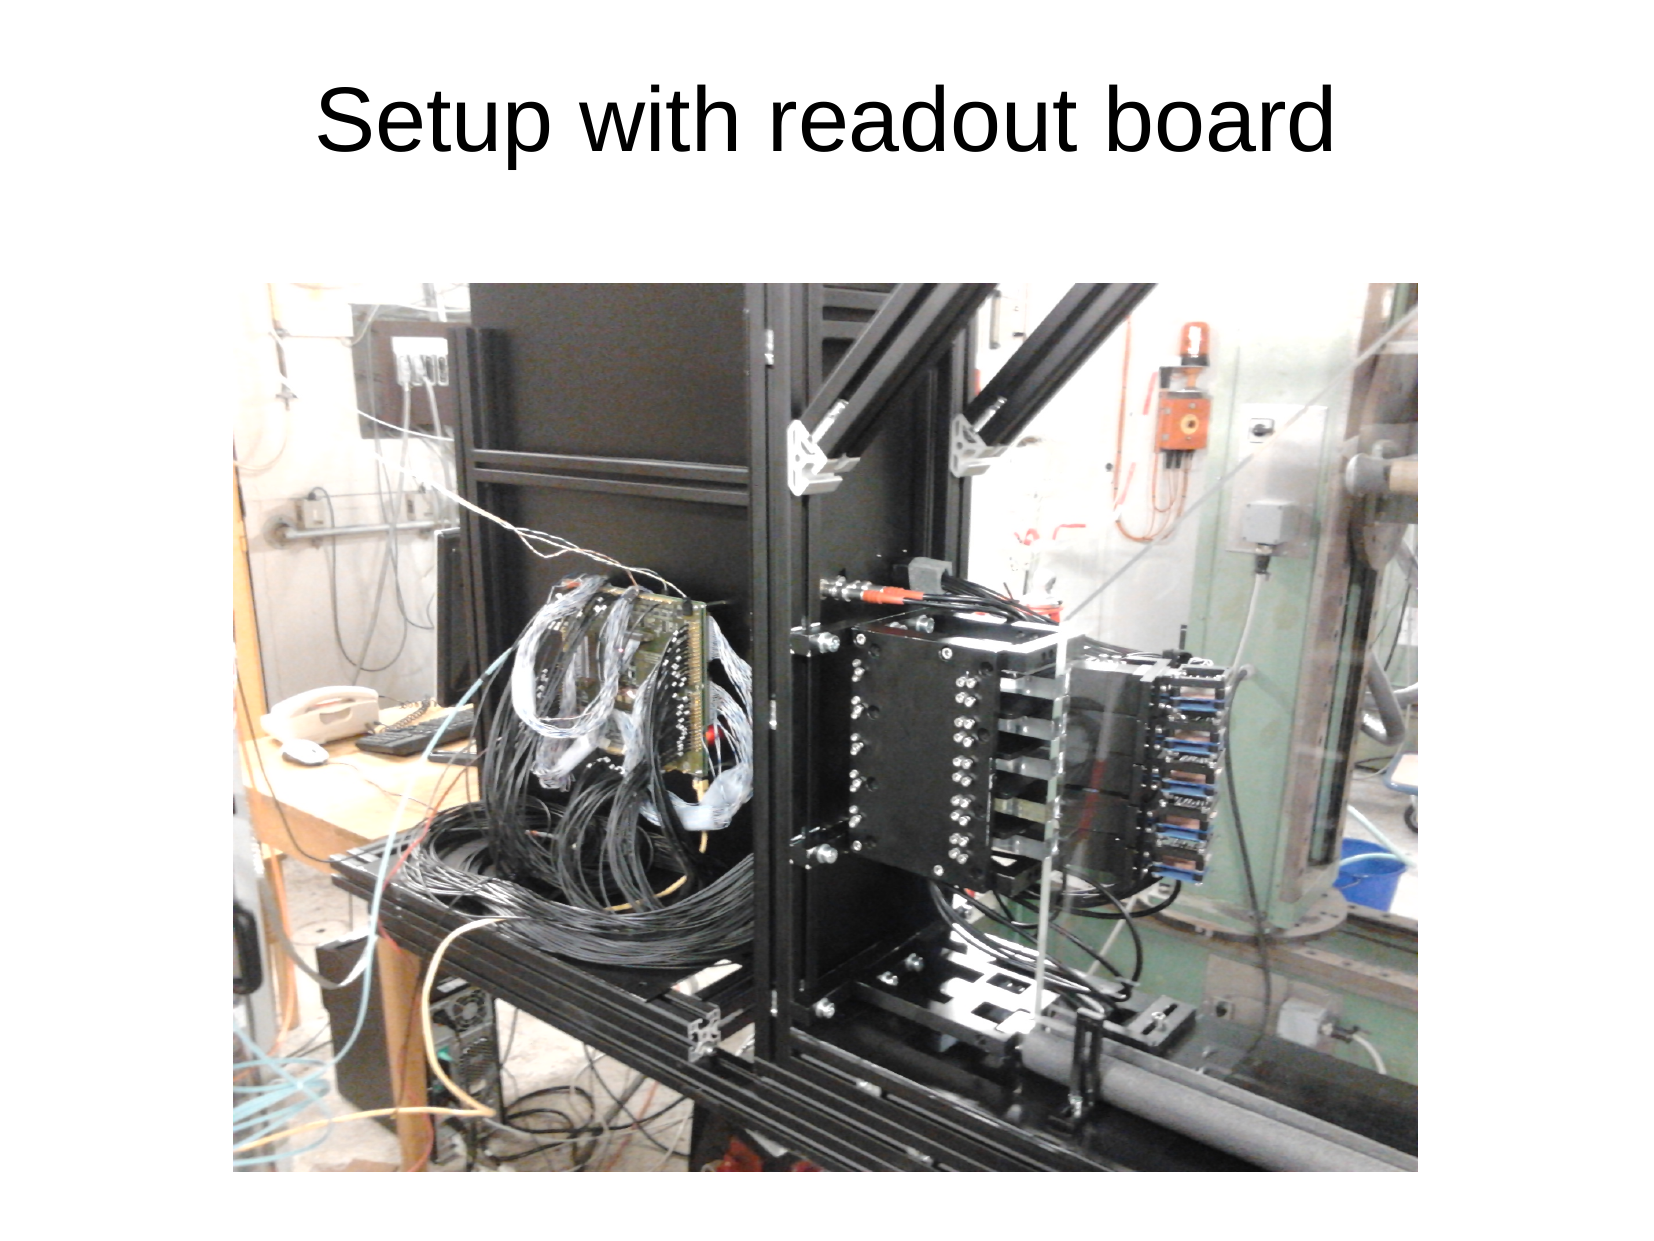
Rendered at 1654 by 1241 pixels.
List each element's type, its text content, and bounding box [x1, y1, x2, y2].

title Setup with readout board [82, 49, 1571, 189]
picture [233, 283, 1418, 1172]
